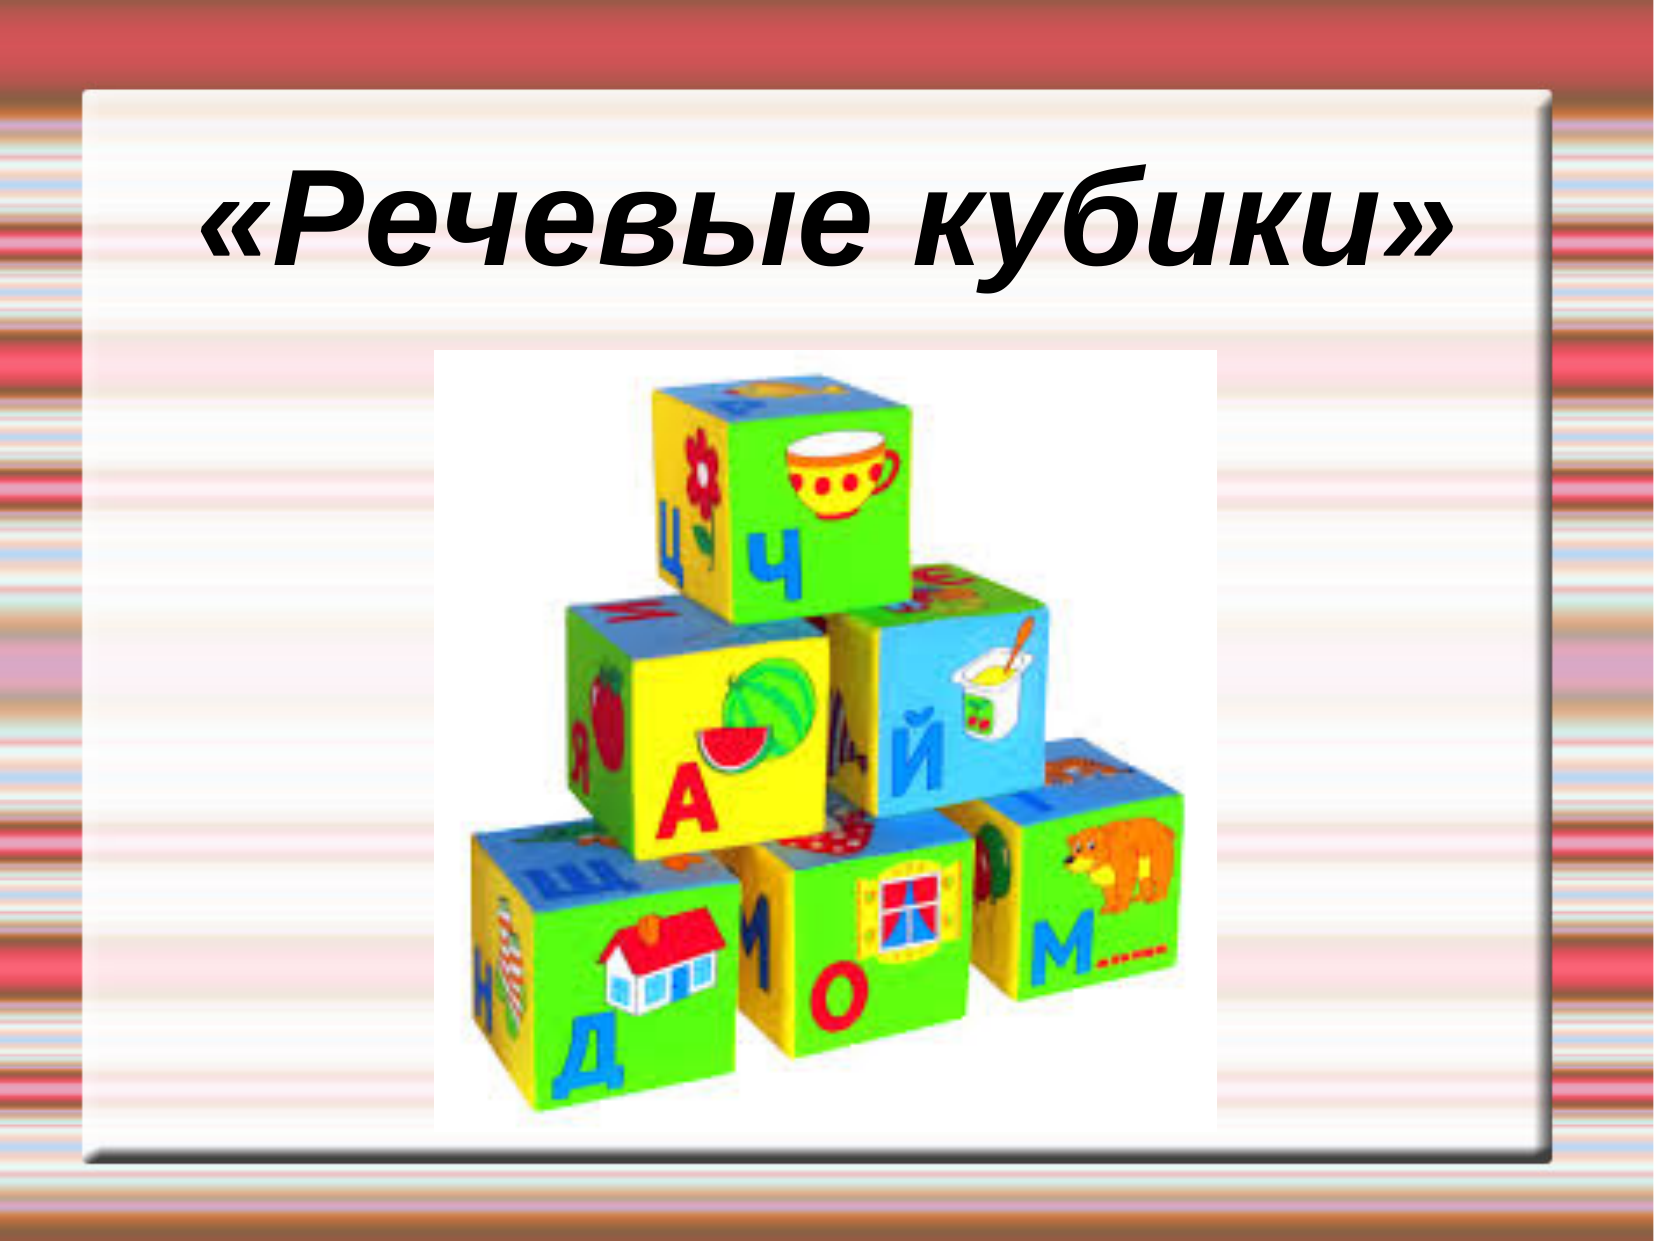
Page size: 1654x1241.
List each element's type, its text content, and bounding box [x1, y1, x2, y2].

picture [0, 0, 1654, 1241]
title «Речевые кубики» [121, 114, 1534, 322]
